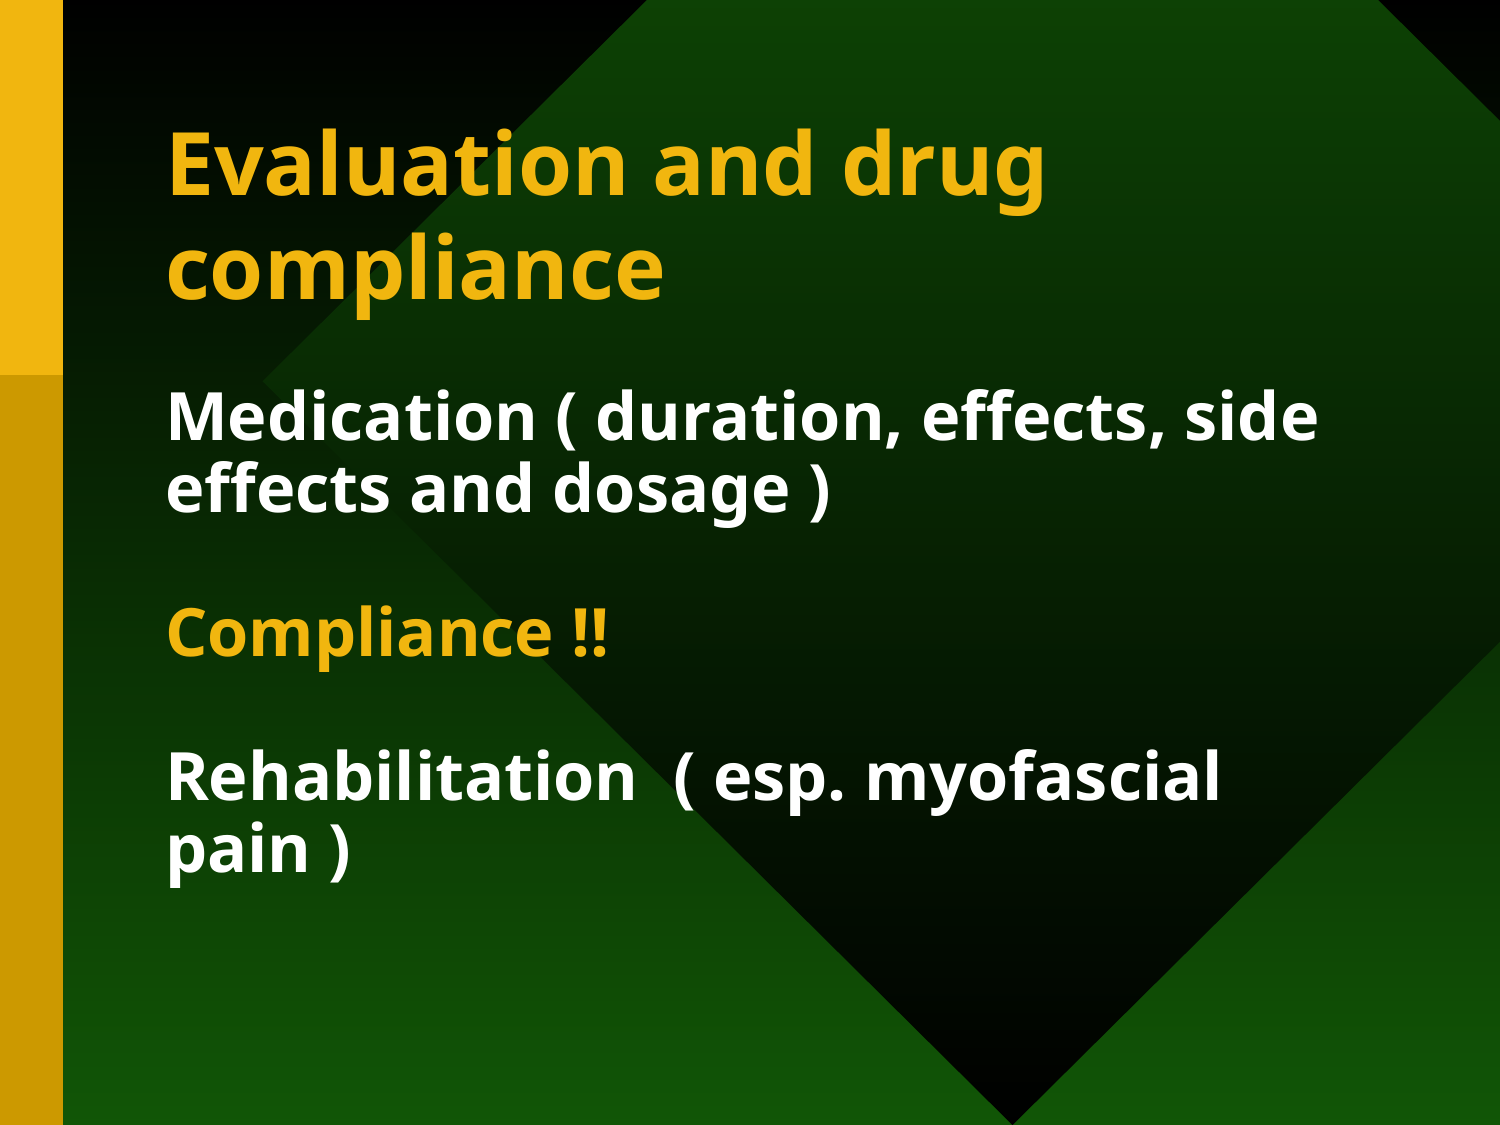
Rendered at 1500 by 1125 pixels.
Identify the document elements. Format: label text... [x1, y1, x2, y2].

list Medication ( duration, effects, side effects and dosage ) Compliance !! Rehabilitation ( esp. myofascial pain ) [150, 375, 1388, 976]
title Evaluation and drug compliance [150, 99, 1388, 288]
